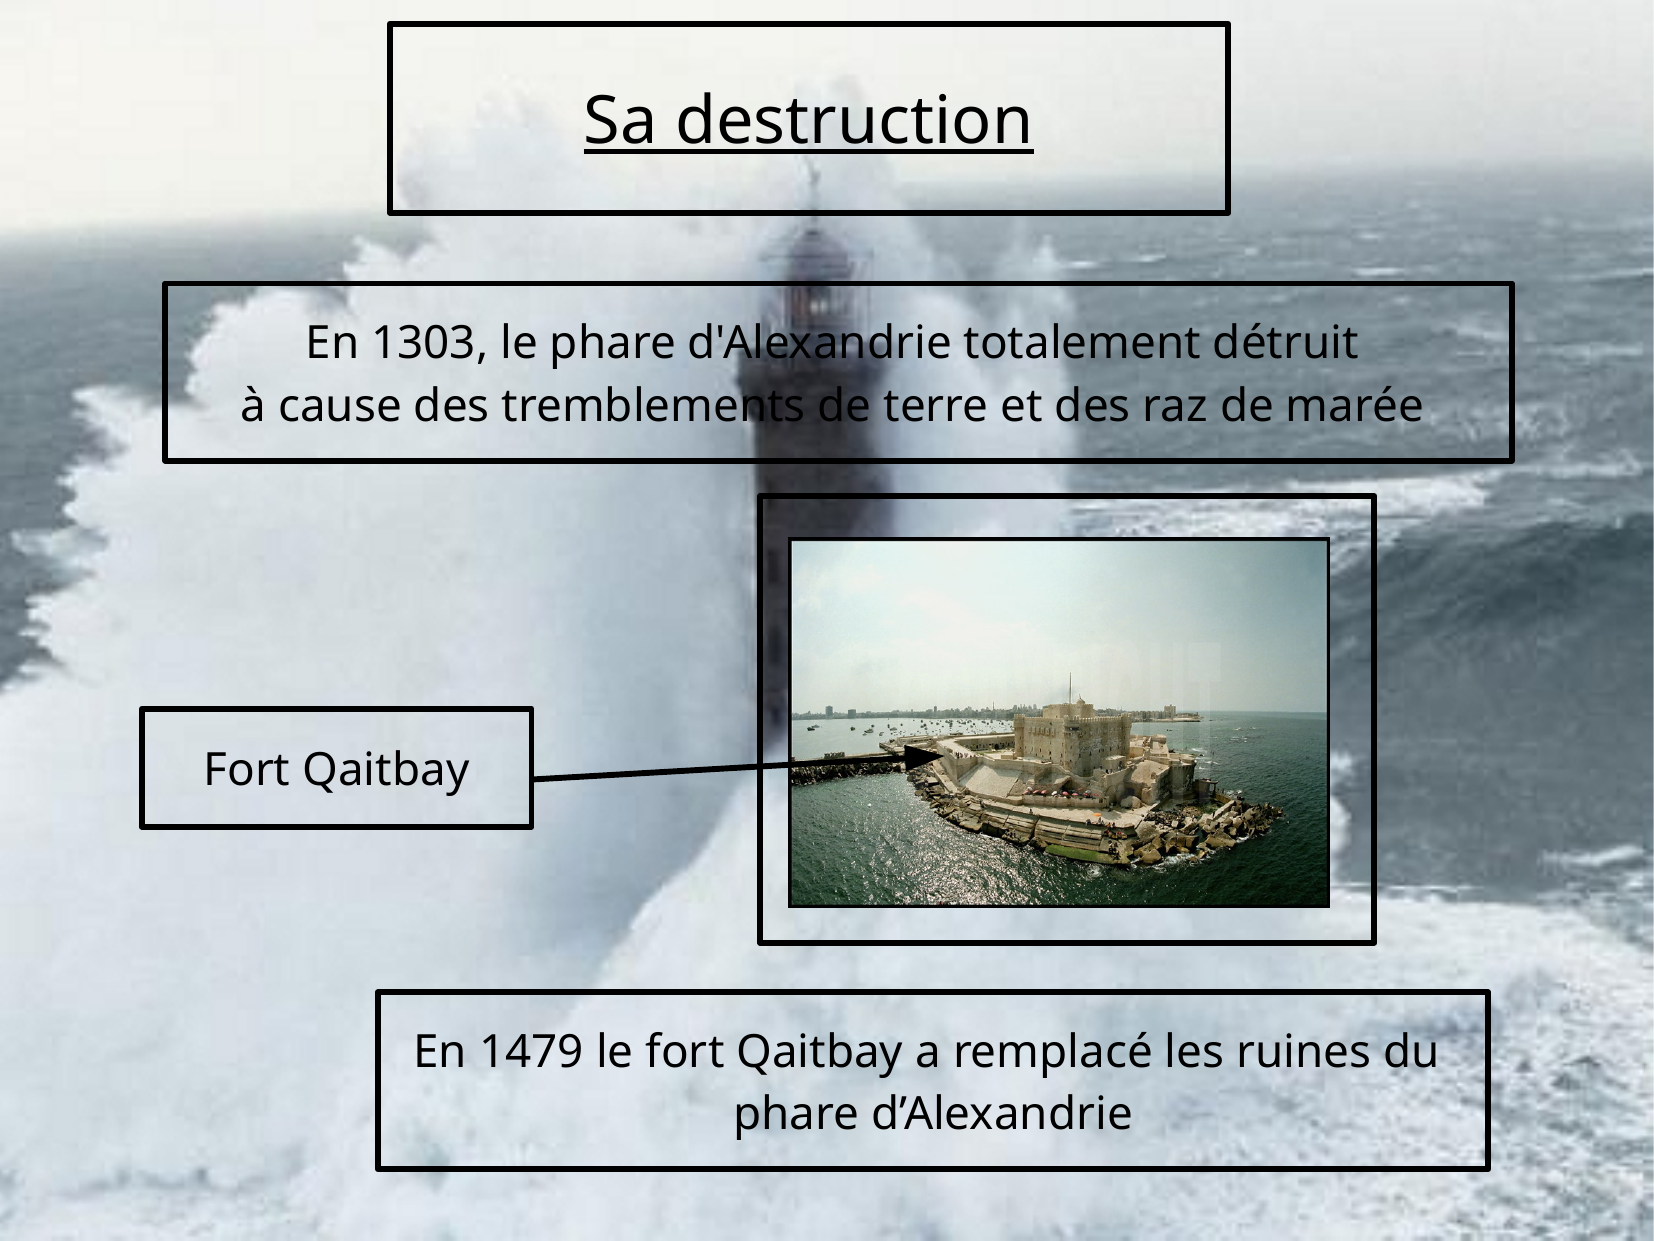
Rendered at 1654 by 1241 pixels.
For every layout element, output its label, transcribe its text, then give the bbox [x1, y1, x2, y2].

text_box En 1303, le phare d'Alexandrie totalement détruit à cause des tremblements de terre et des raz de marée [165, 283, 1512, 461]
picture [0, 0, 1654, 1241]
text_box Fort Qaitbay [141, 708, 532, 827]
text_box En 1479 le fort Qaitbay a remplacé les ruines du phare d’Alexandrie [377, 992, 1489, 1170]
text_box Sa destruction [389, 23, 1229, 213]
